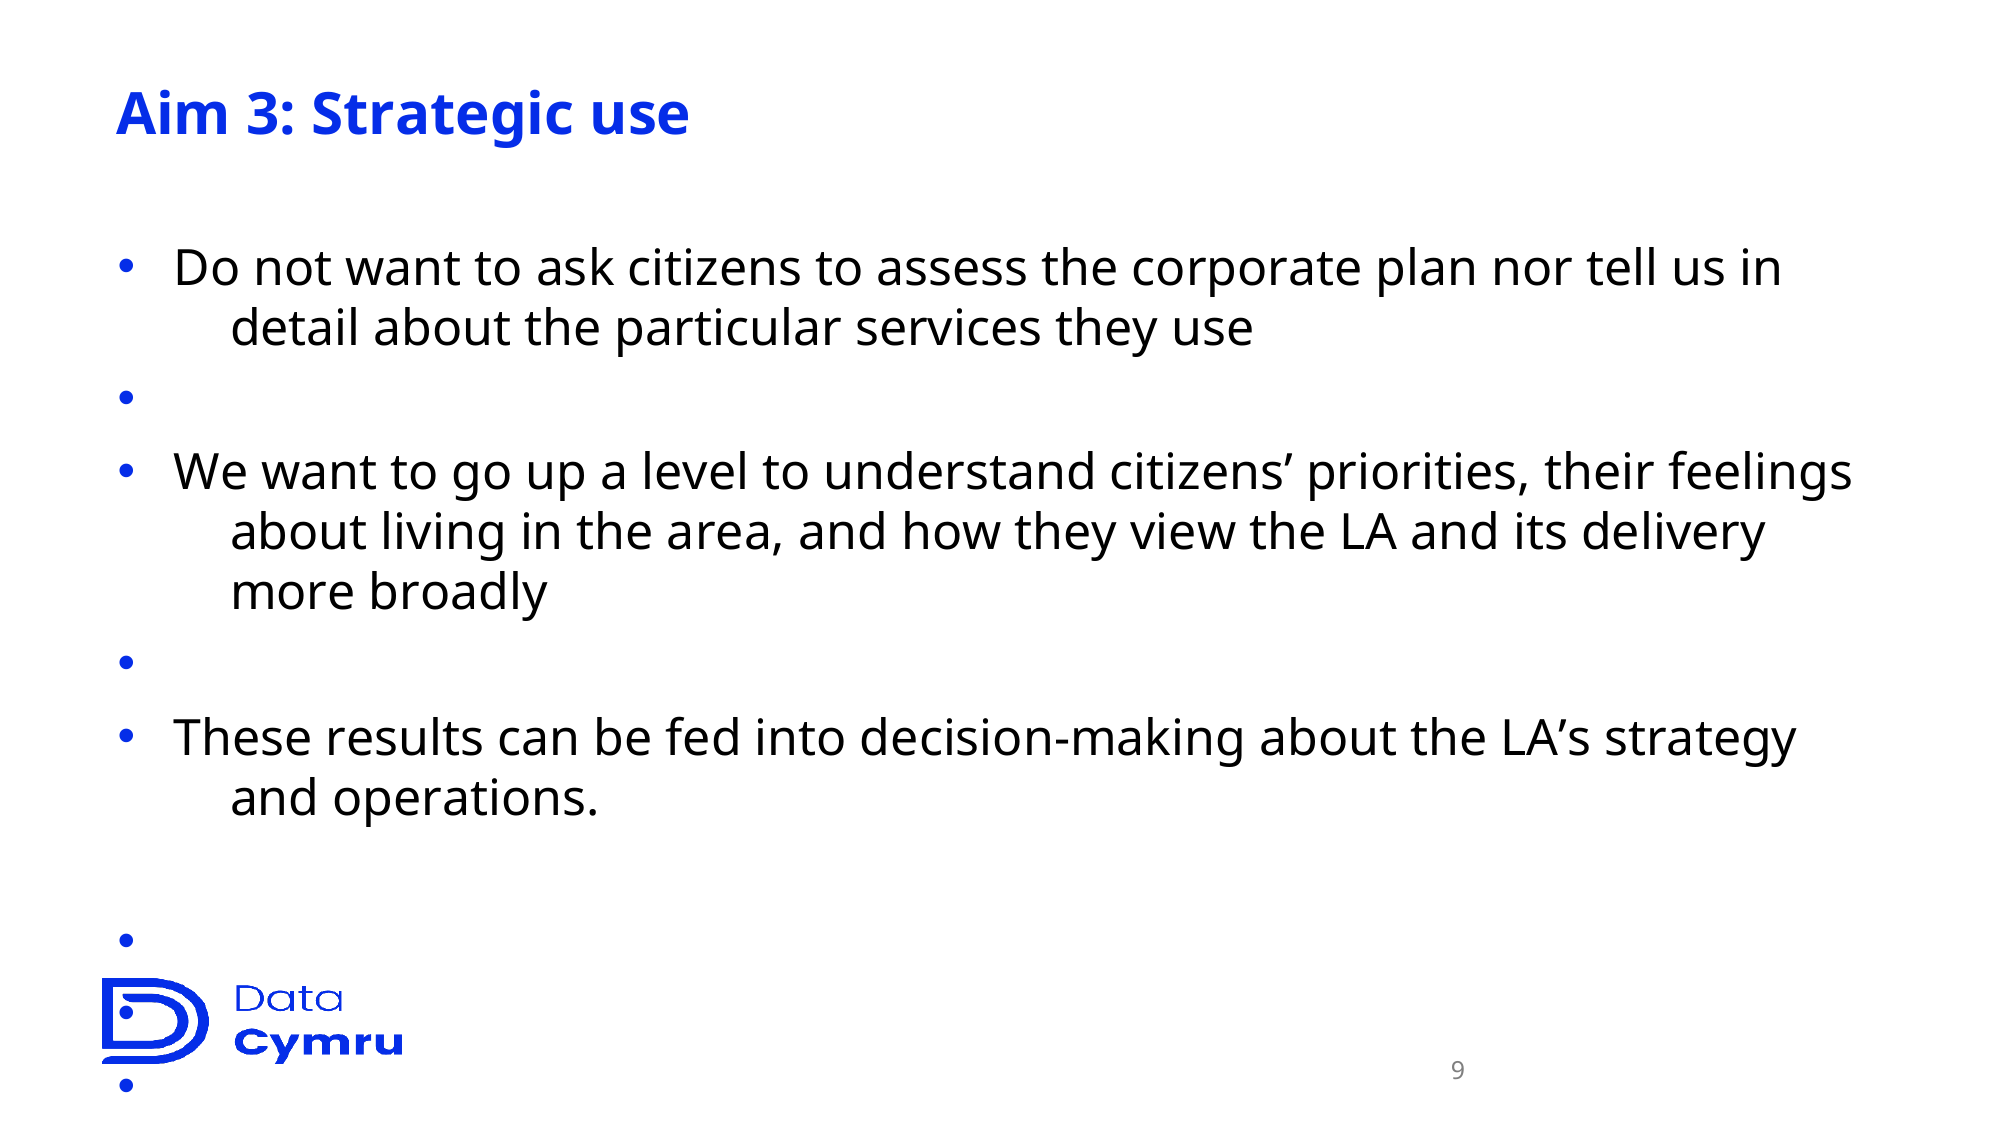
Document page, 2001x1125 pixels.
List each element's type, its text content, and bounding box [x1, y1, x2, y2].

list Do not want to ask citizens to assess the corporate plan nor tell us in detail about the particular services they use We want to go up a level to understand citizens’ priorities, their feelings about living in the area, and how they view the LA and its delivery more broadly These results can be fed into decision-making about the LA’s strategy and operations. [102, 227, 1903, 941]
text_box 9 [1435, 1046, 1903, 1083]
title Aim 3: Strategic use [101, 48, 1899, 175]
